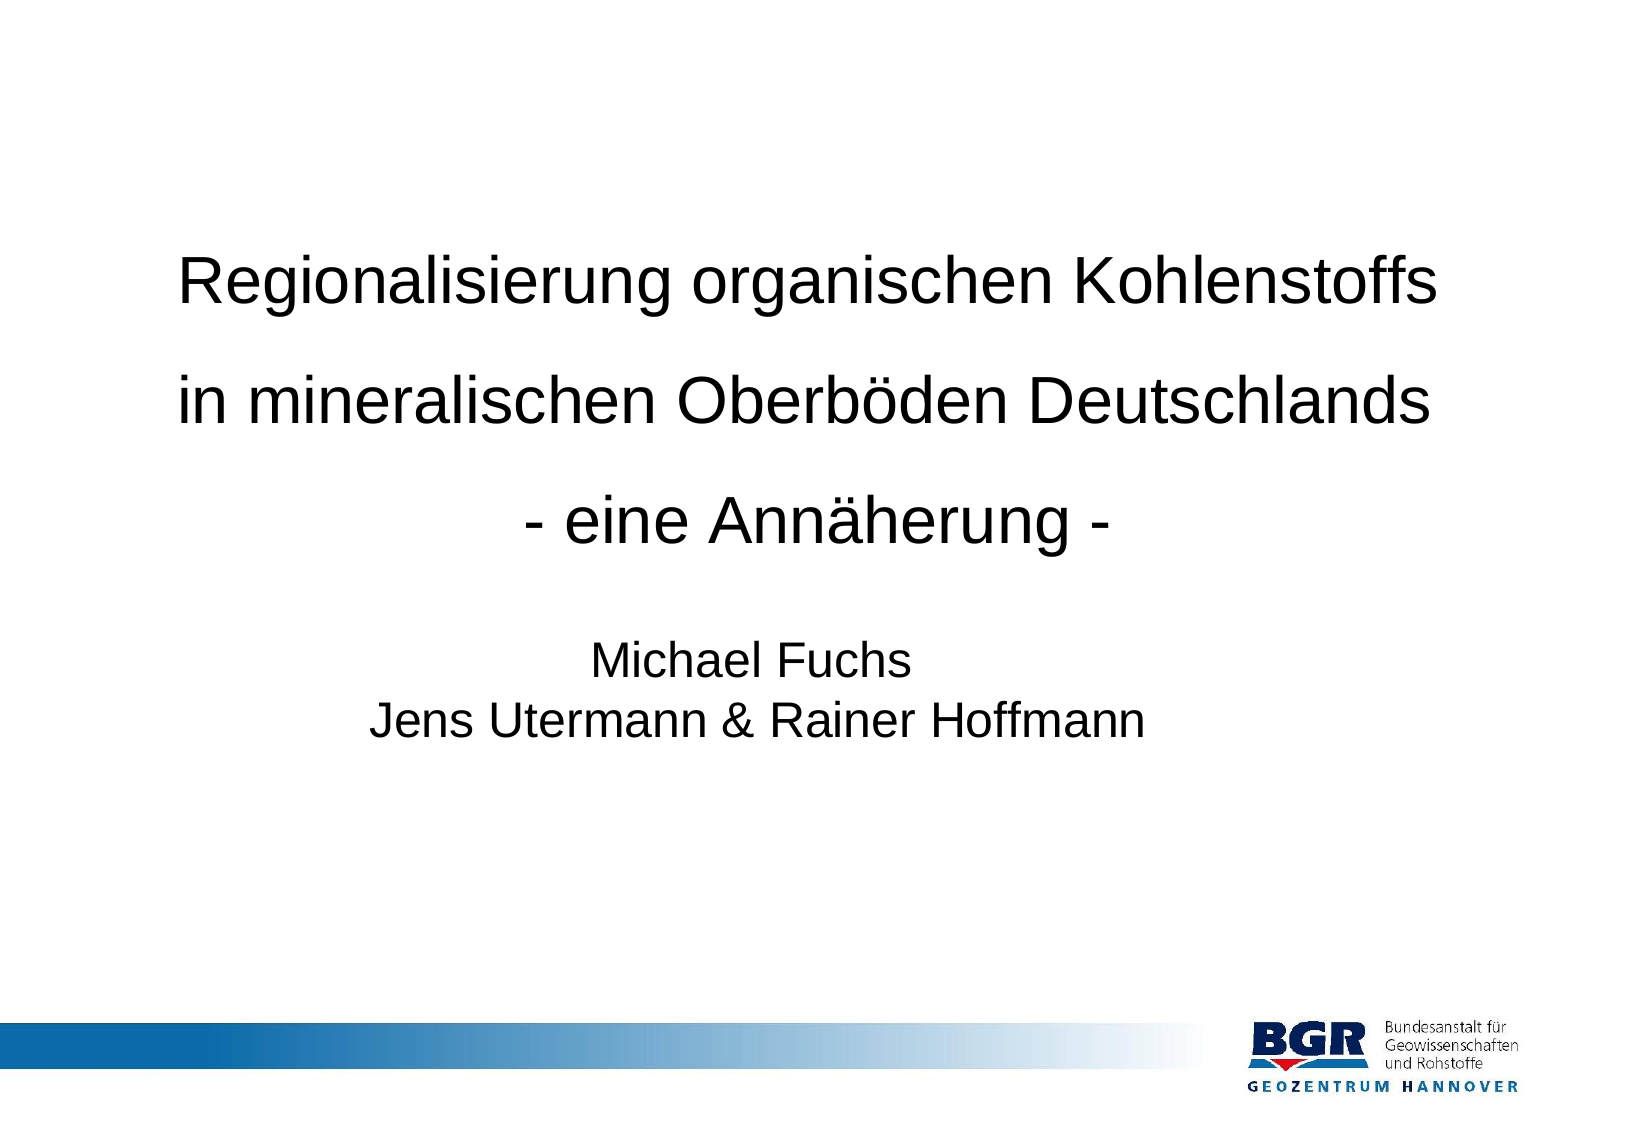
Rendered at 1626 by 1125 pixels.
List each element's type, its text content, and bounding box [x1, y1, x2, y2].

text_box Michael Fuchs Jens Utermann & Rainer Hoffmann [354, 620, 1163, 755]
picture [0, 1016, 1590, 1100]
text_box Regionalisierung organischen Kohlenstoffs in mineralischen Oberböden Deutschlands - eine Annäherung - [162, 189, 1474, 565]
